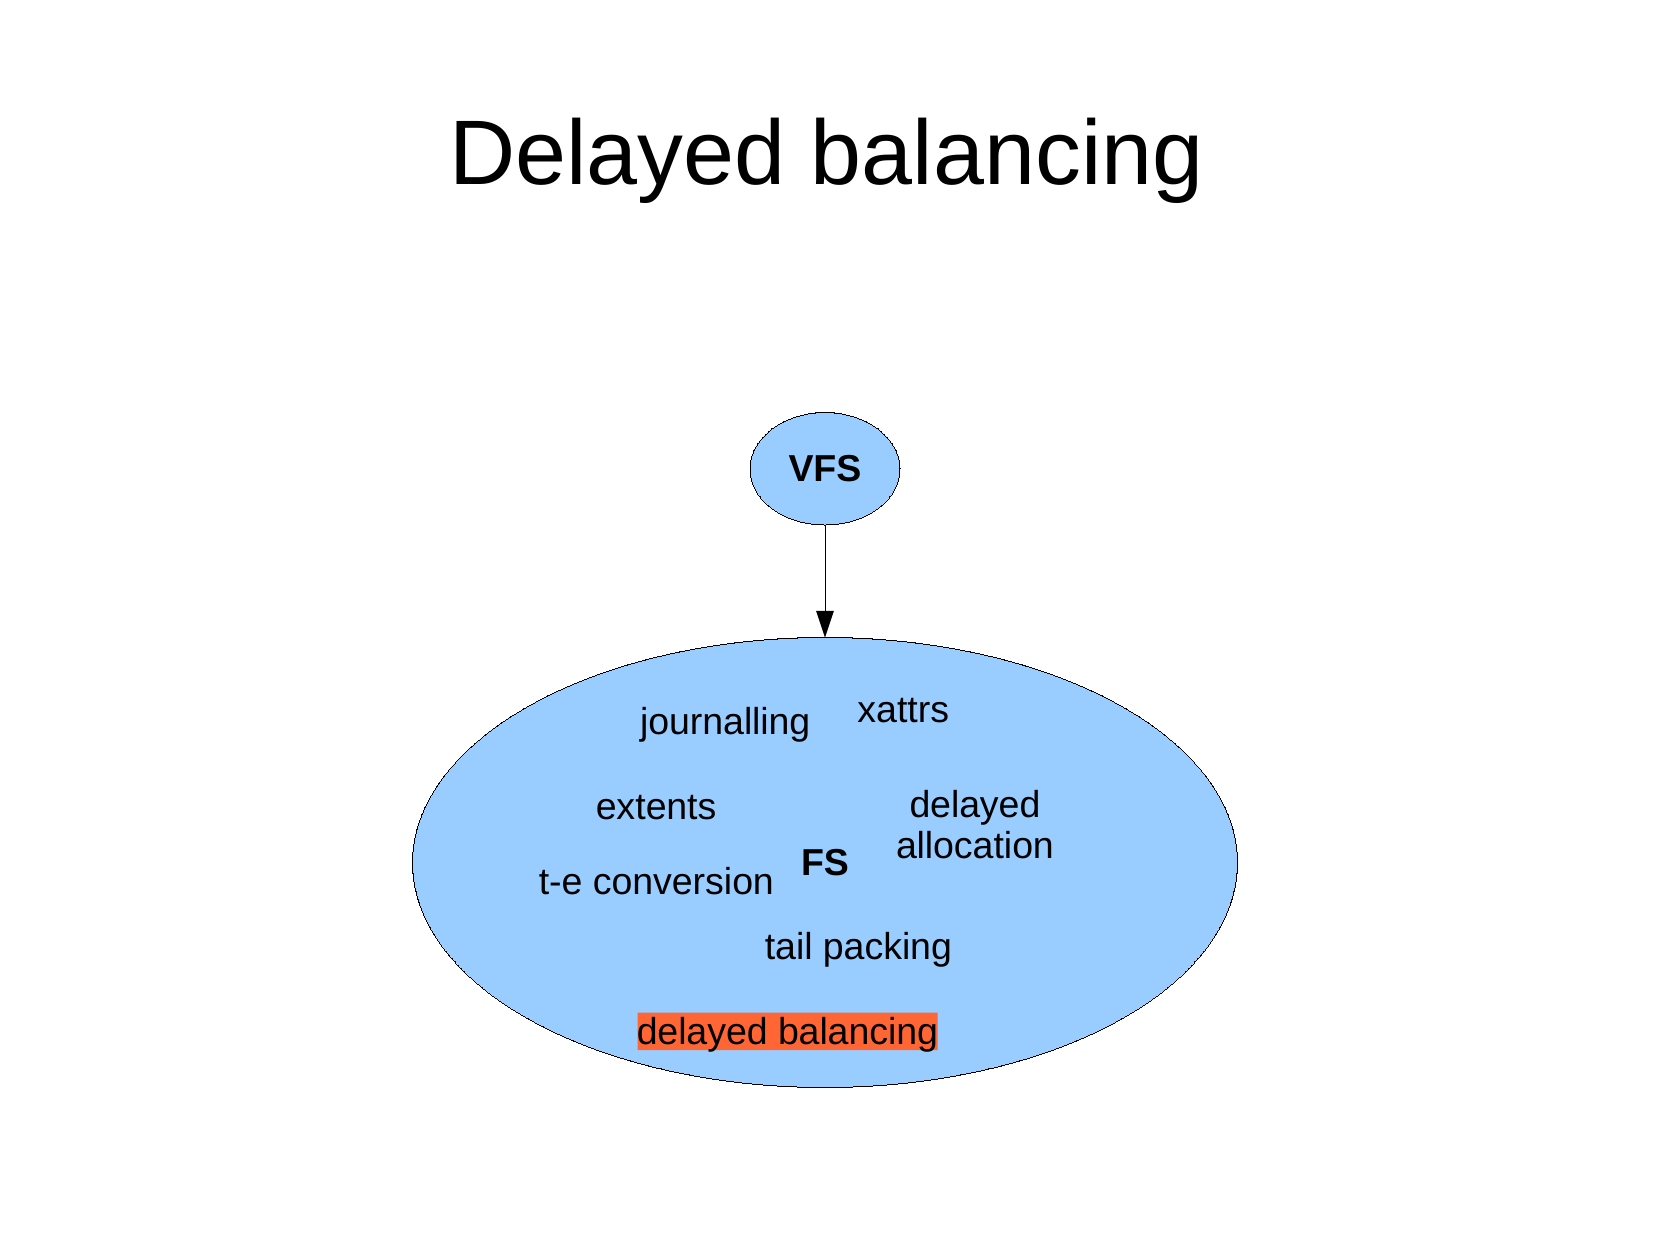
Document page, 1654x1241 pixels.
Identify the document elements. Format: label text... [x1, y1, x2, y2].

text_box journalling [625, 693, 826, 751]
text_box extents [600, 787, 713, 826]
text_box xattrs [865, 690, 941, 729]
text_box VFS [750, 412, 901, 526]
text_box delayed allocation [900, 787, 1051, 863]
text_box FS [412, 637, 1238, 1088]
text_box tail packing [750, 918, 967, 976]
text_box delayed balancing [637, 1012, 938, 1051]
text_box t-e conversion [562, 862, 751, 901]
title Delayed balancing [82, 49, 1571, 257]
